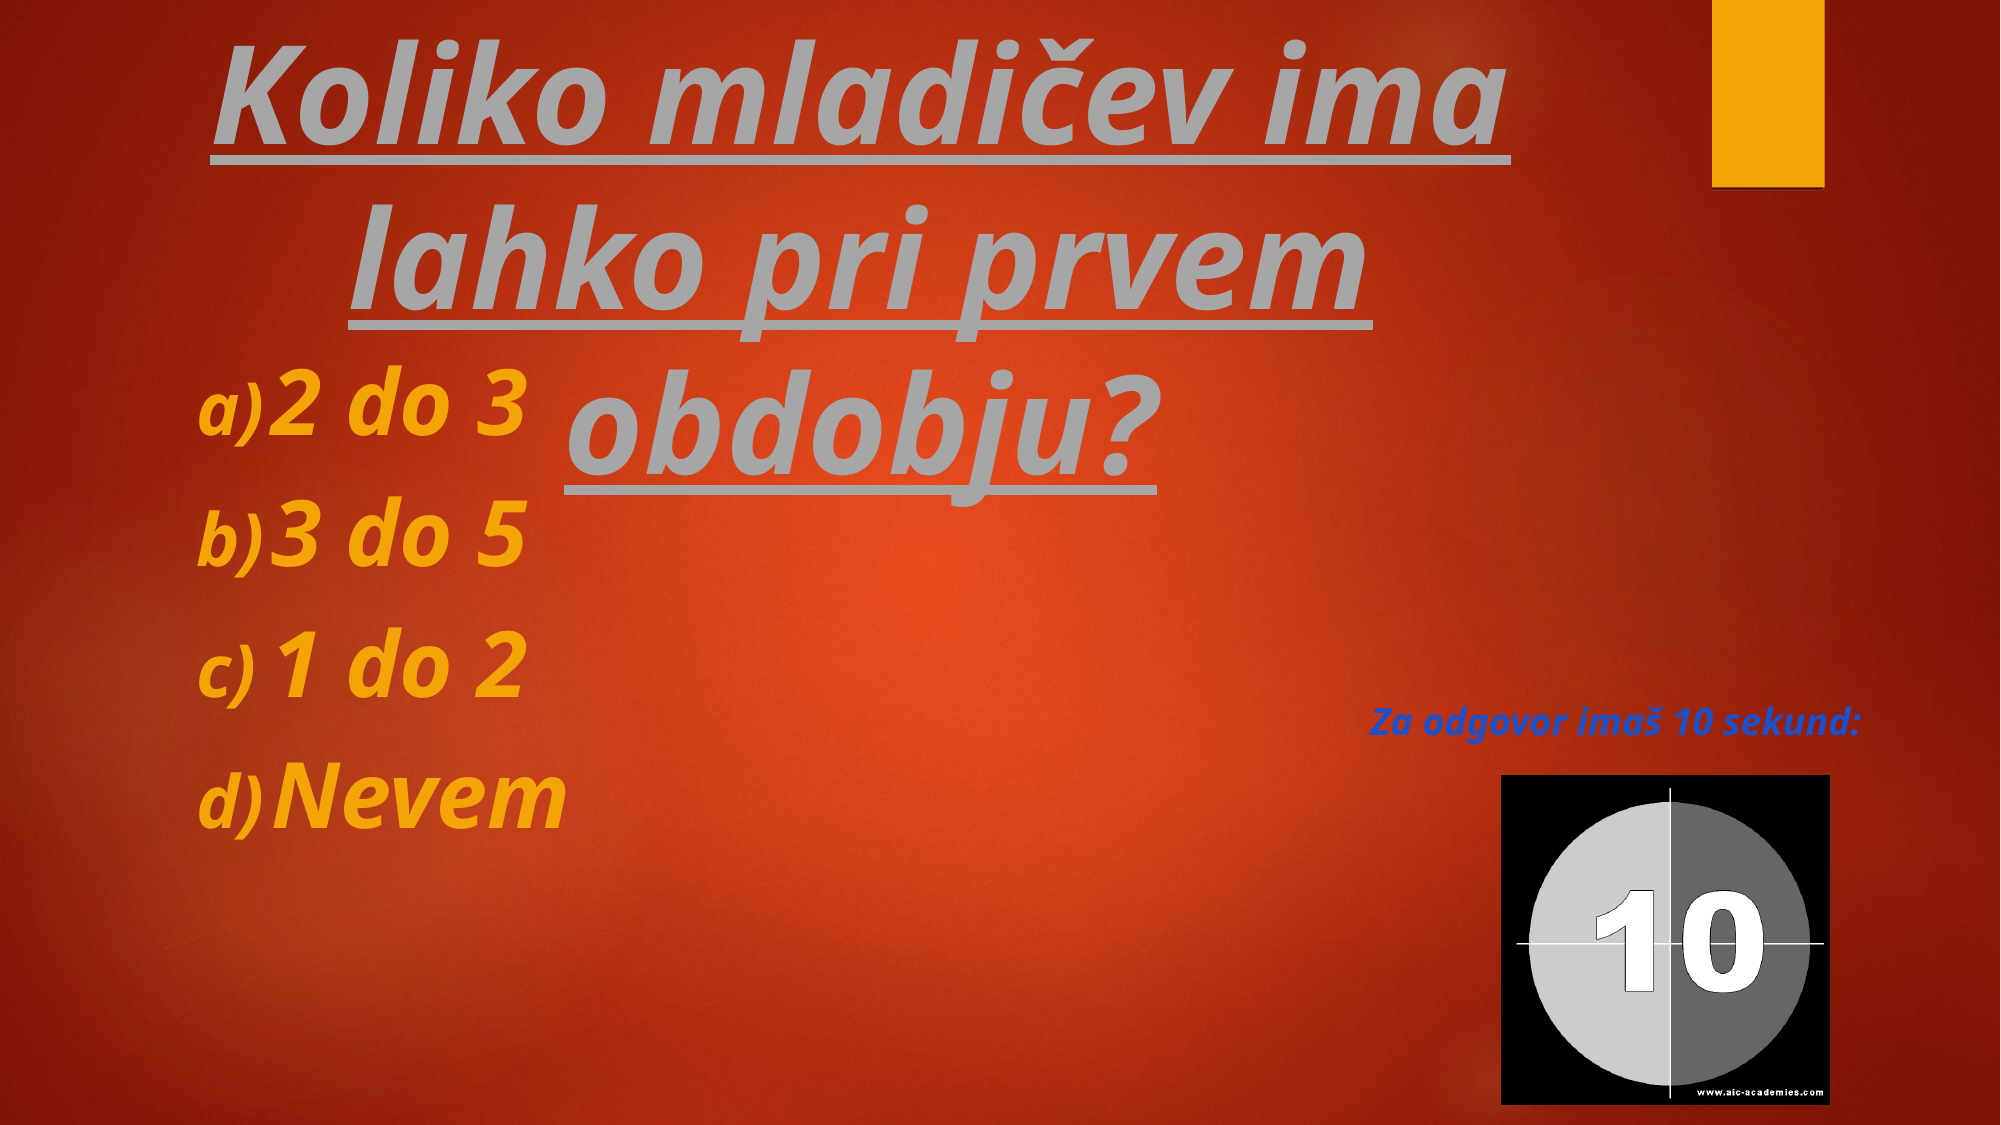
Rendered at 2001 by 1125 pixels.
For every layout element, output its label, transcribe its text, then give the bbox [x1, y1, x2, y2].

text_box Za odgovor imaš 10 sekund: [1355, 690, 1975, 751]
title Koliko mladičev ima lahko pri prvem obdobju? [89, 0, 1632, 230]
list 2 do 3 3 do 5 1 do 2 Nevem [181, 336, 1649, 1025]
picture [0, 0, 2001, 1125]
